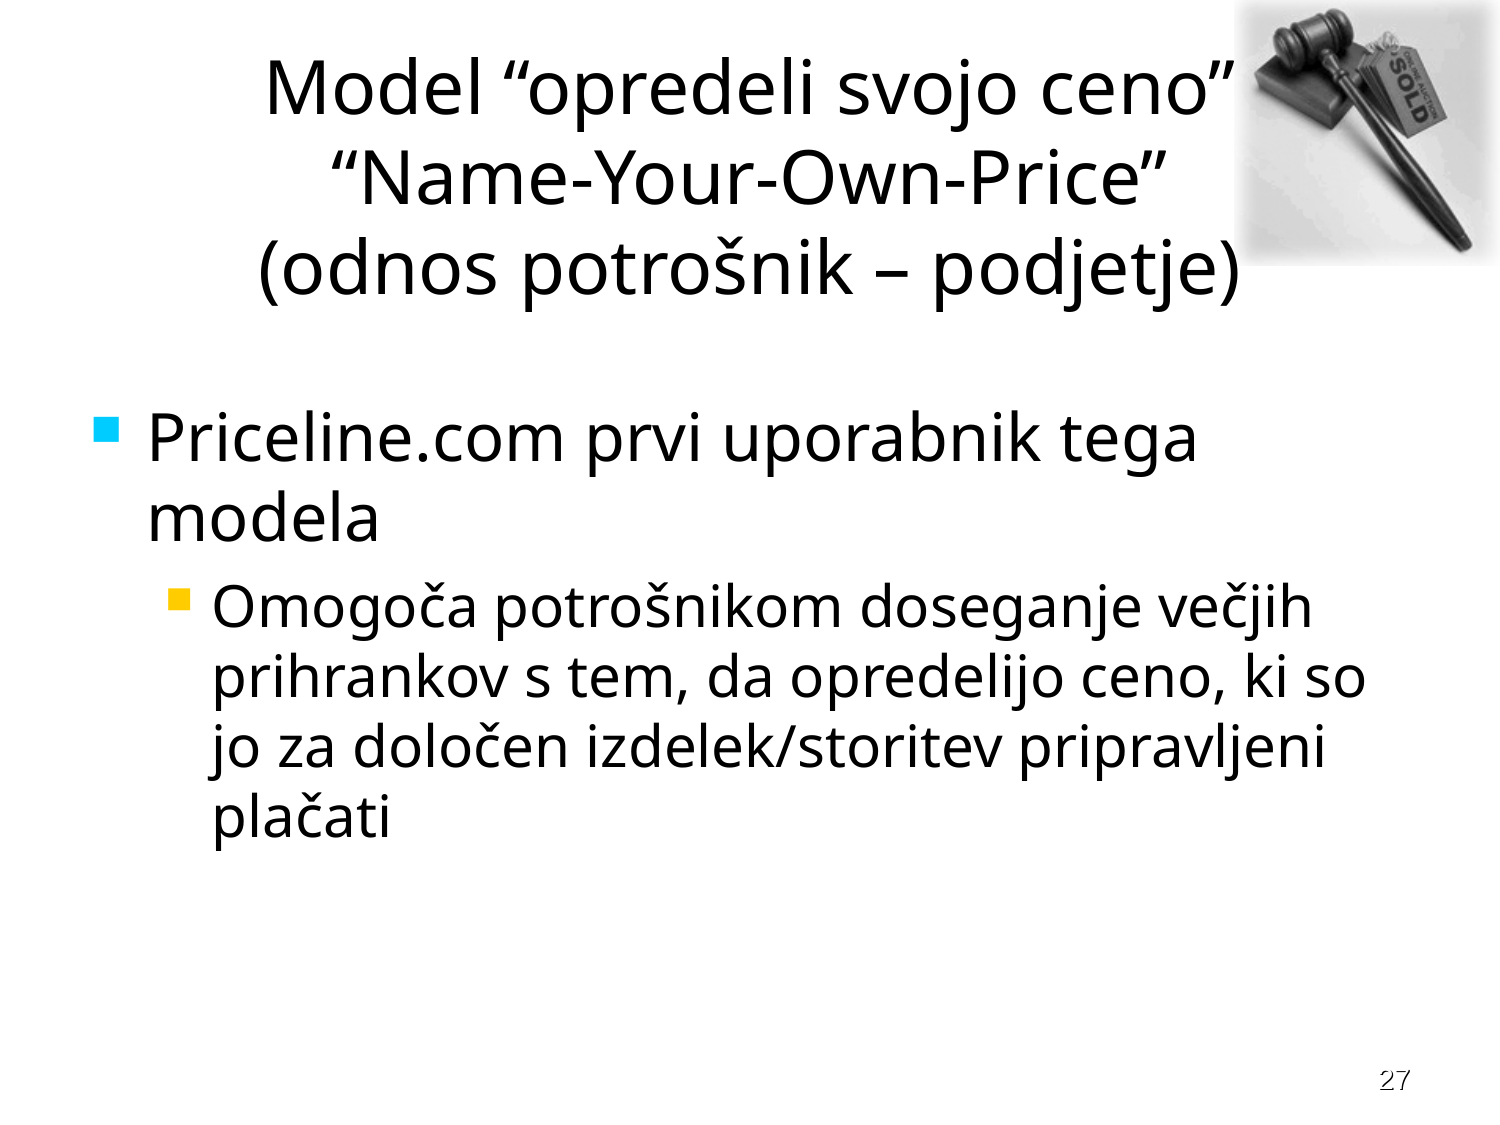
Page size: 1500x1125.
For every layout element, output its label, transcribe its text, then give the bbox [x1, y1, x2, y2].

title Model “opredeli svojo ceno” “Name-Your-Own-Price” (odnos potrošnik – podjetje) [75, 32, 1426, 318]
text_box <number> [1074, 1024, 1426, 1103]
list Priceline.com prvi uporabnik tega modela Omogoča potrošnikom doseganje večjih prihrankov s tem, da opredelijo ceno, ki so jo za določen izdelek/storitev pripravljeni plačati [75, 387, 1426, 1000]
picture [1234, 0, 1500, 266]
